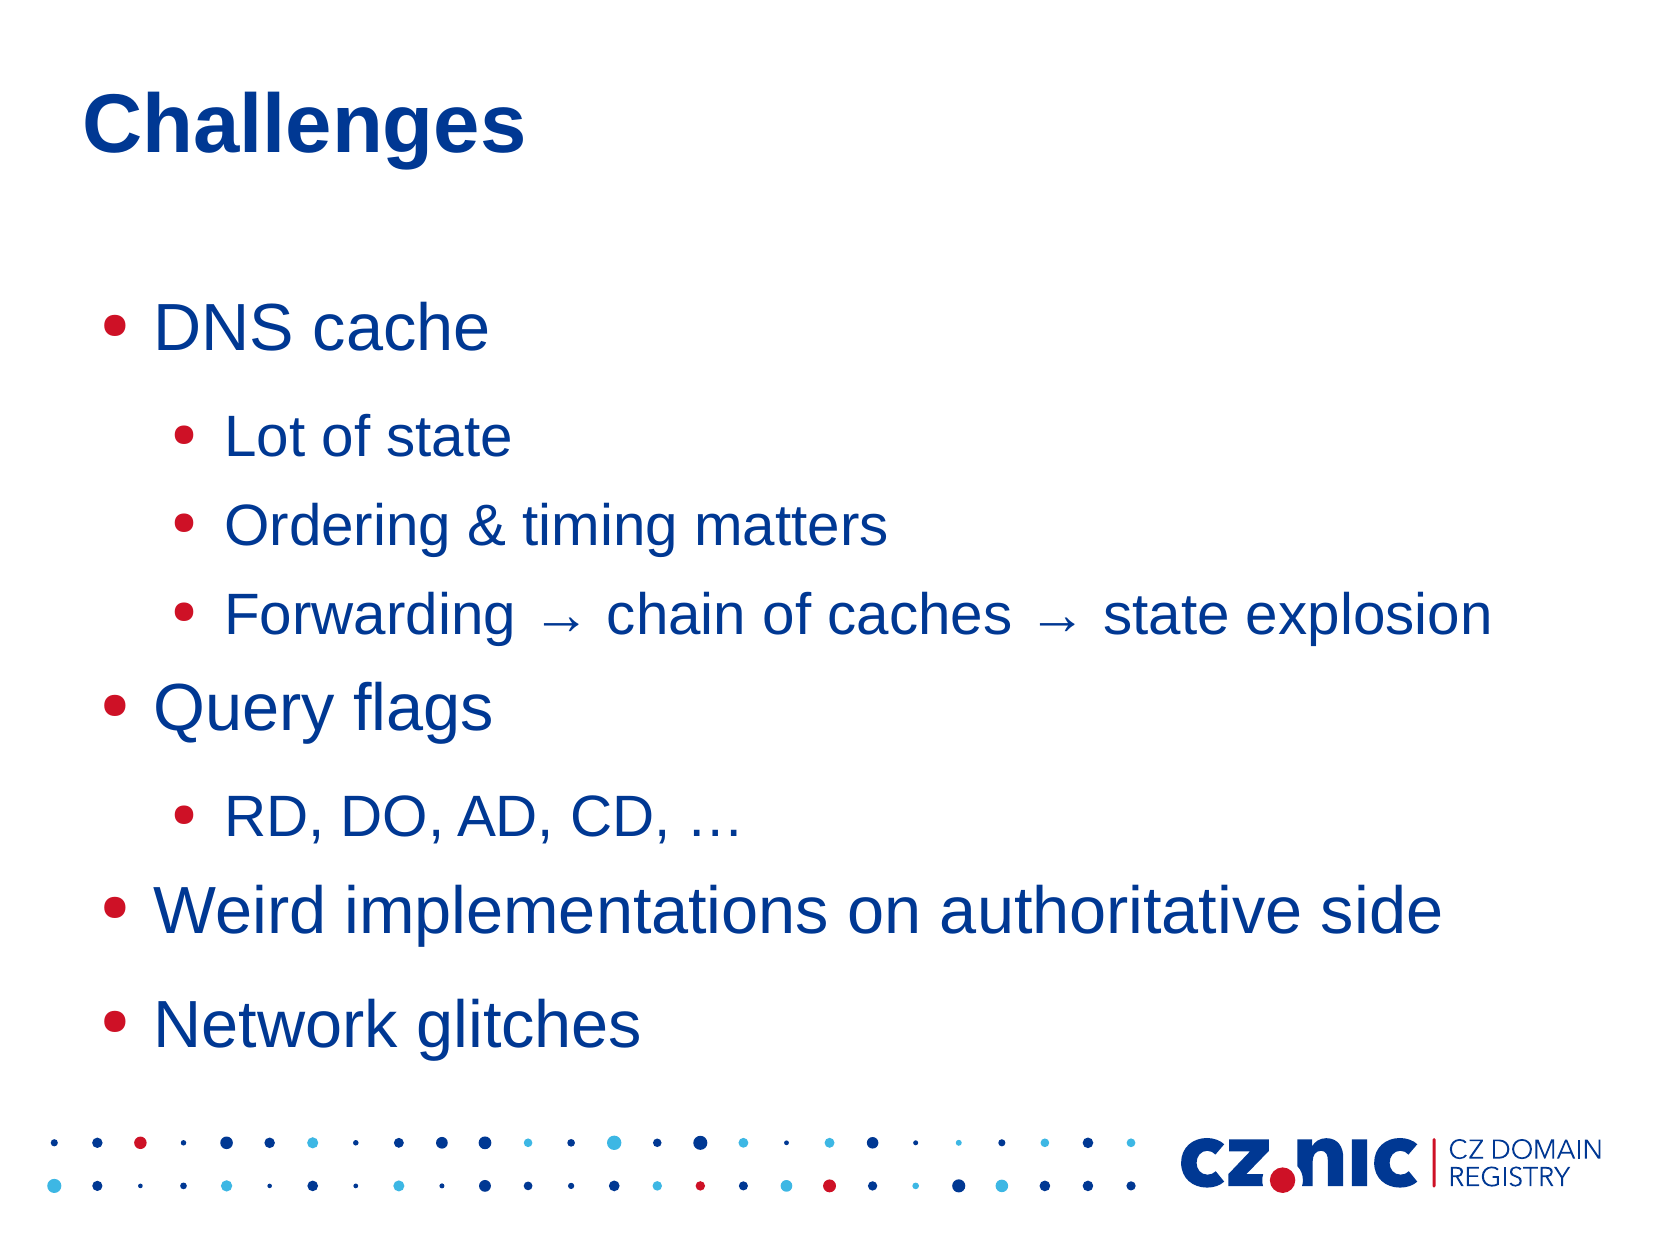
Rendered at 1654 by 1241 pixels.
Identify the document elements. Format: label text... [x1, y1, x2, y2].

list DNS cache Lot of state Ordering & timing matters Forwarding → chain of caches → state explosion Query flags RD, DO, AD, CD, … Weird implementations on authoritative side Network glitches [82, 290, 1571, 1010]
title Challenges [82, 70, 1571, 178]
